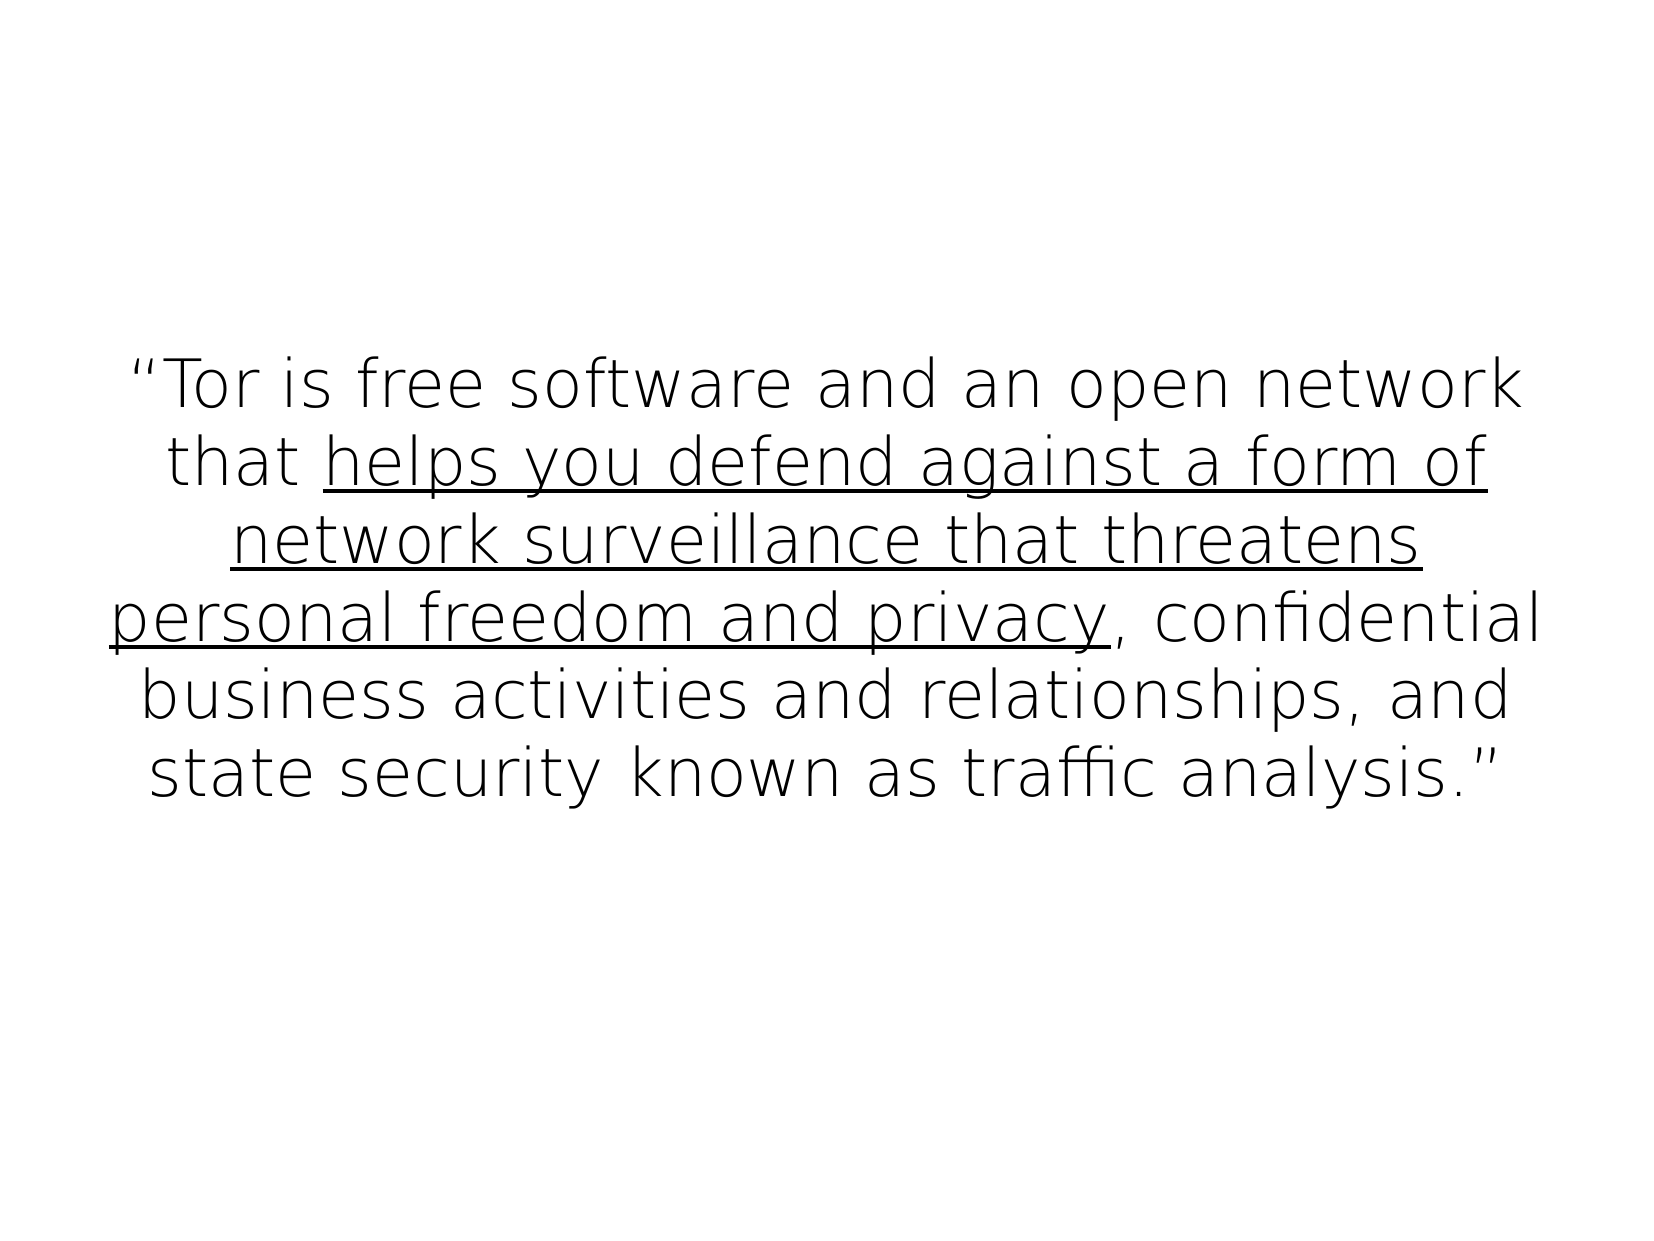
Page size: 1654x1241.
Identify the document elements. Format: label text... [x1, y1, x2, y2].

subtitle “Tor is free software and an open network that helps you defend against a form of network surveillance that threatens personal freedom and privacy, confidential business activities and relationships, and state security known as traffic analysis.” [82, 49, 1571, 1109]
